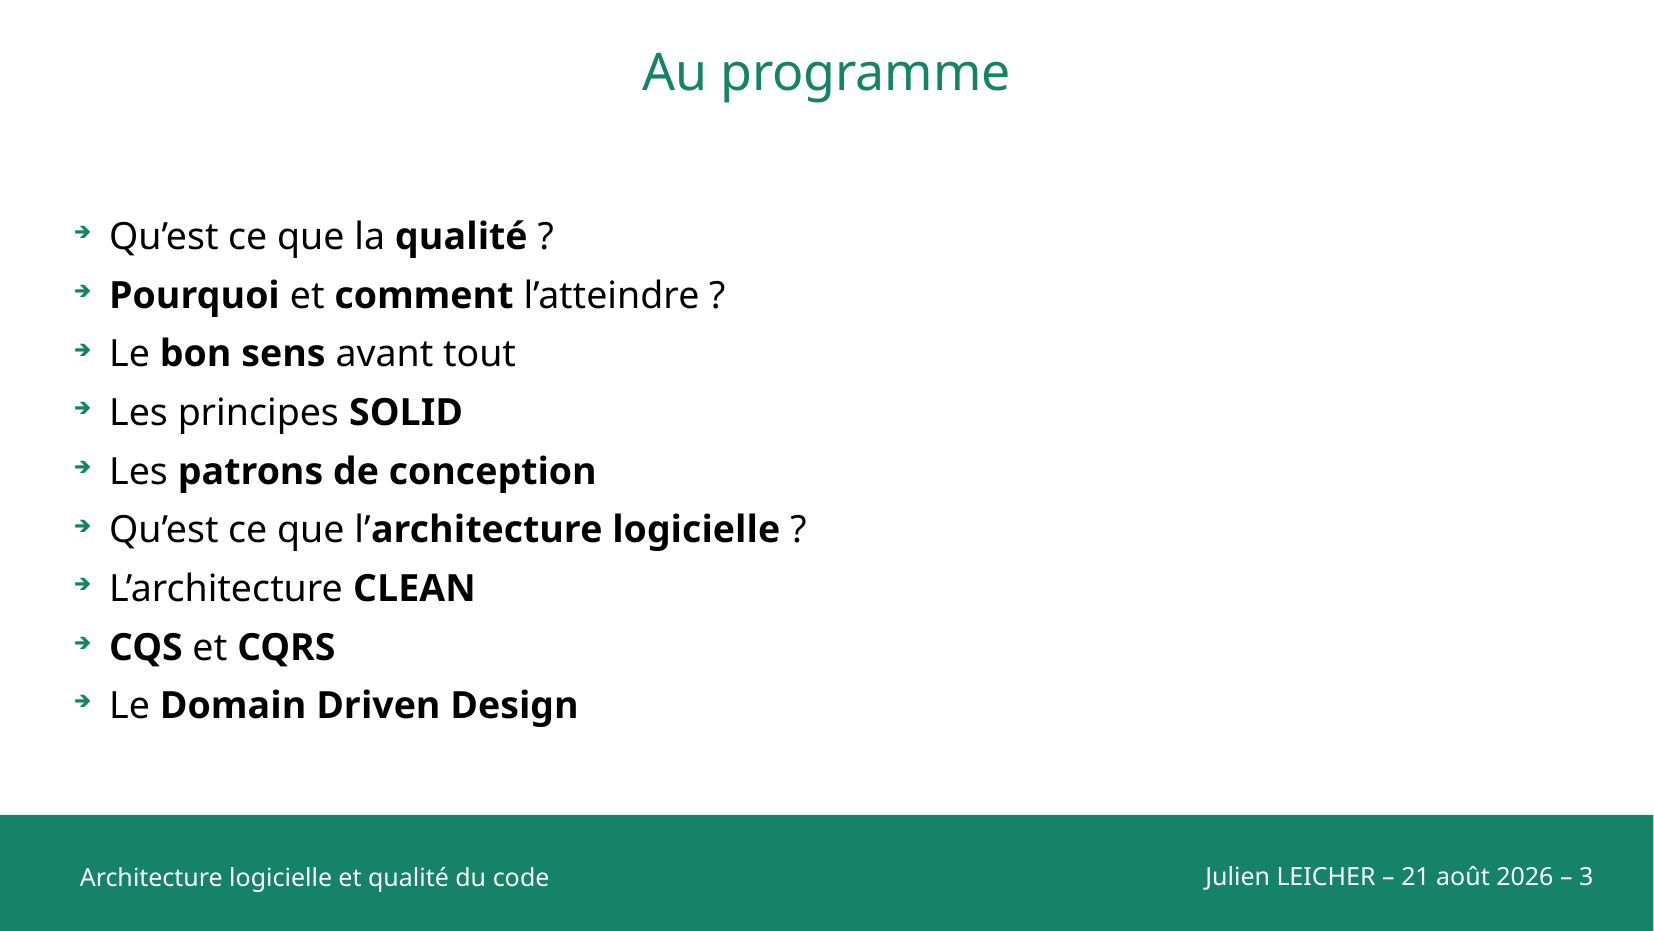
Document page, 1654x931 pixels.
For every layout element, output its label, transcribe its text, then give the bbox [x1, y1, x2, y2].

text_box Julien LEICHER – 22 mars 2022 – <numéro> [0, 814, 1654, 931]
text_box Architecture logicielle et qualité du code [64, 852, 798, 898]
text_box Qu’est ce que la qualité ? Pourquoi et comment l’atteindre ? Le bon sens avant tout Les principes SOLID Les patrons de conception Qu’est ce que l’architecture logicielle ? L’architecture CLEAN CQS et CQRS Le Domain Driven Design [59, 194, 1595, 678]
text_box Au programme [0, 27, 1654, 113]
